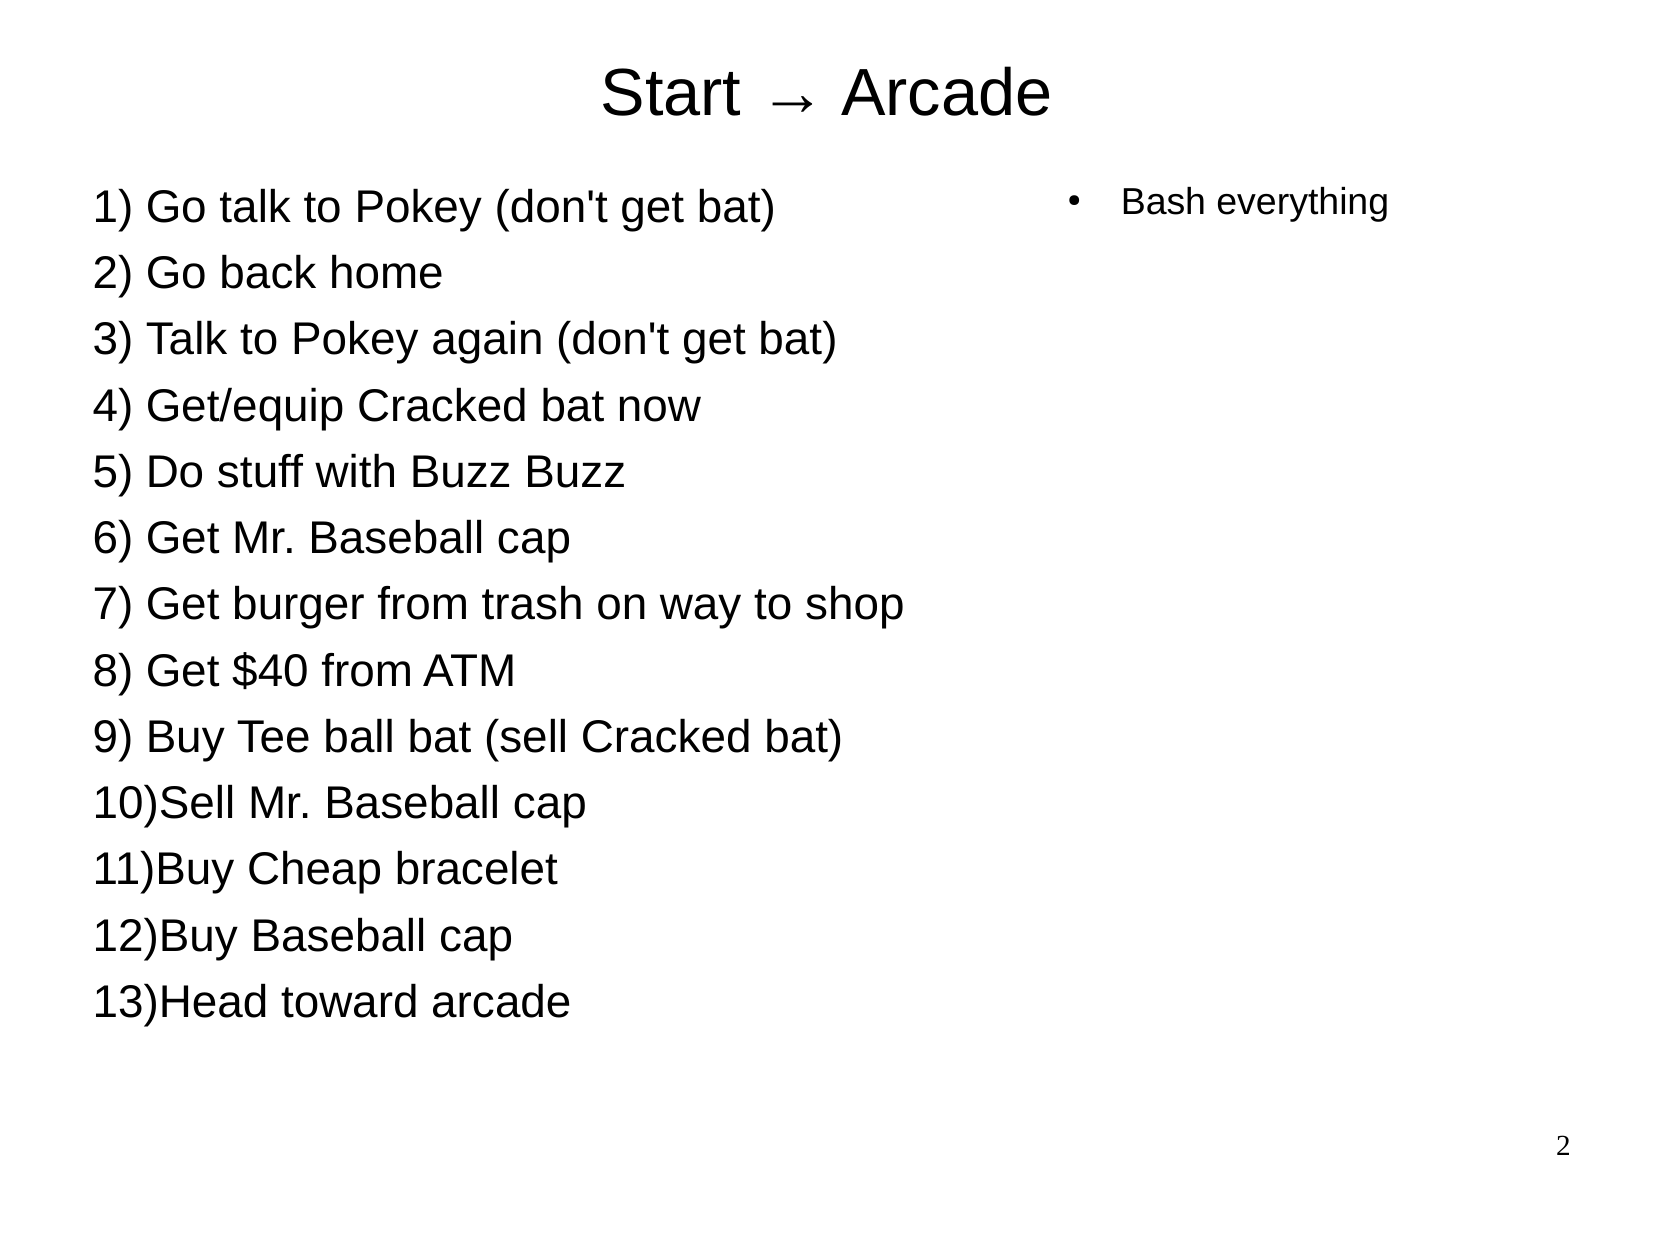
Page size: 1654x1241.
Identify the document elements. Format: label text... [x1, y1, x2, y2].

list Bash everything [1050, 180, 1572, 1156]
title Start → Arcade [82, 49, 1571, 136]
list Go talk to Pokey (don't get bat) Go back home Talk to Pokey again (don't get bat) Get/equip Cracked bat now Do stuff with Buzz Buzz Get Mr. Baseball cap Get burger from trash on way to shop Get $40 from ATM Buy Tee ball bat (sell Cracked bat) Sell Mr. Baseball cap Buy Cheap bracelet Buy Baseball cap Head toward arcade [75, 180, 991, 1156]
